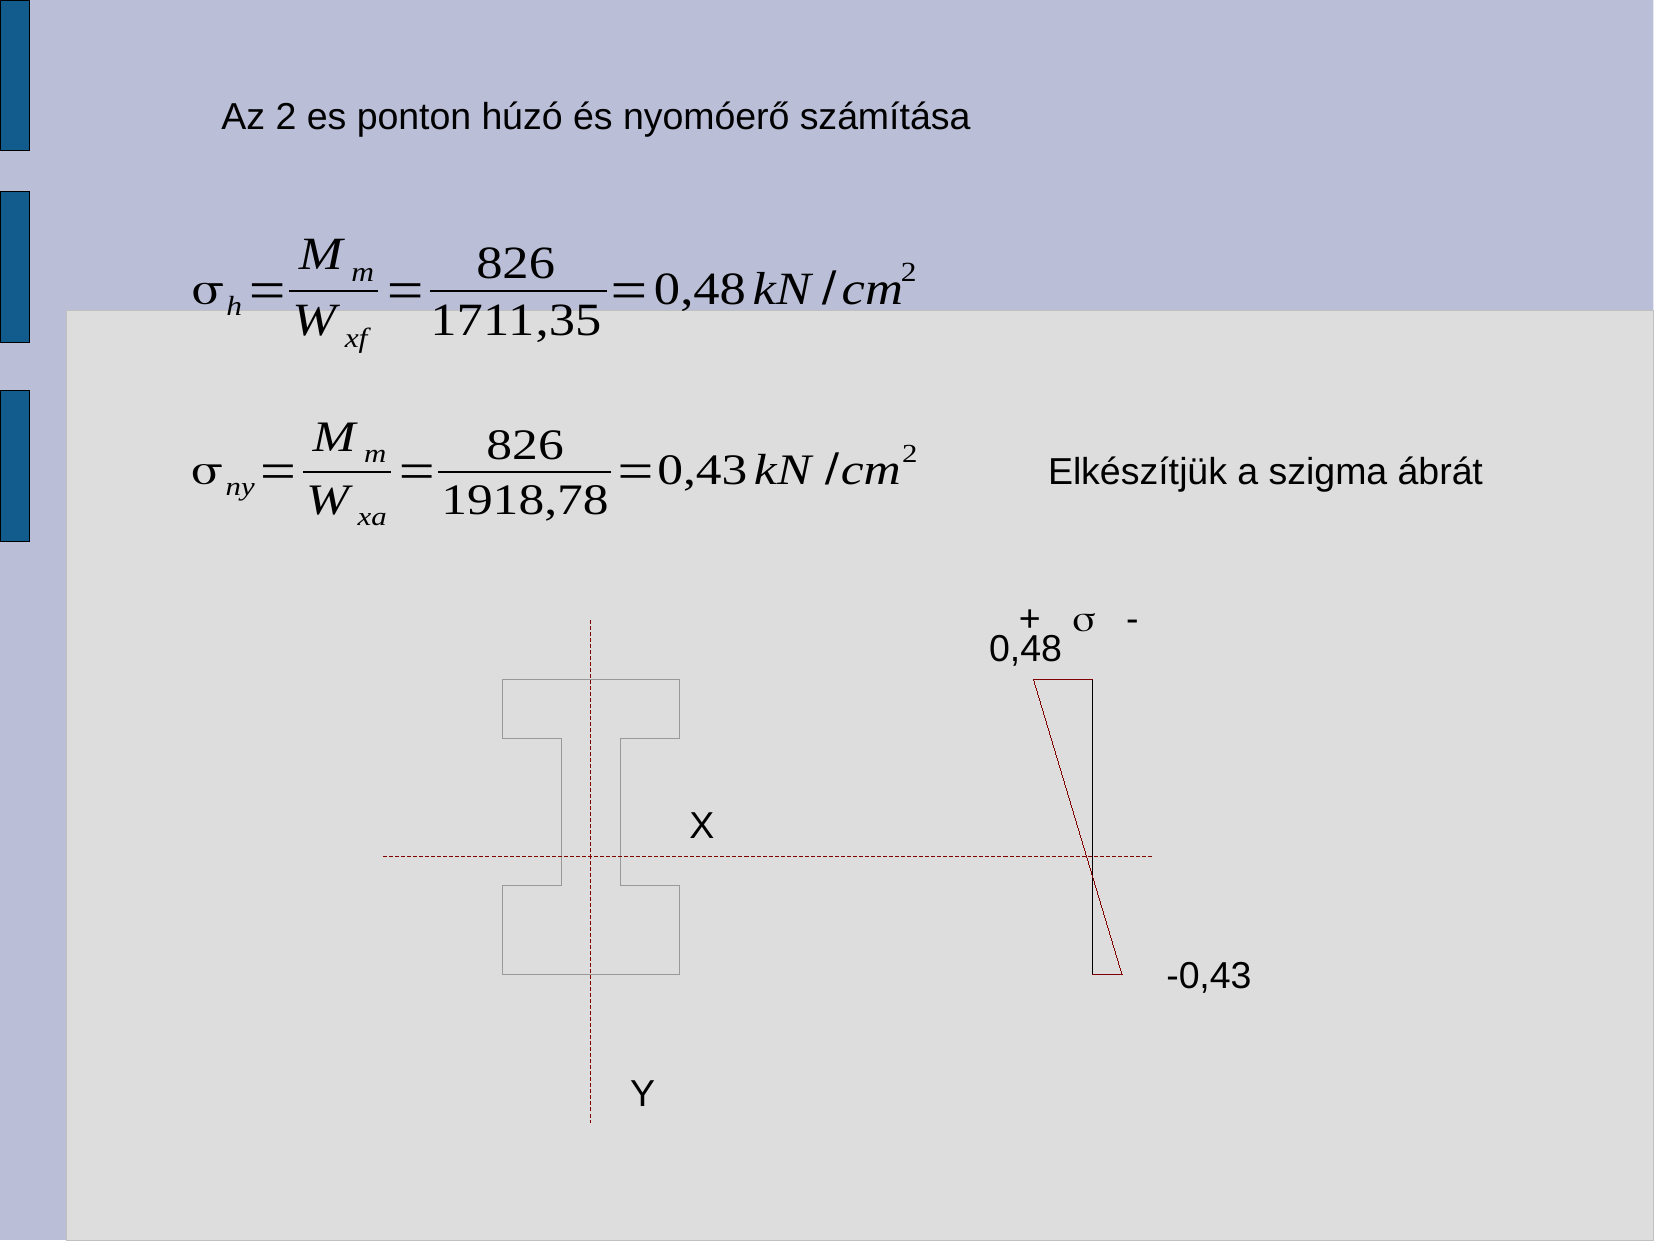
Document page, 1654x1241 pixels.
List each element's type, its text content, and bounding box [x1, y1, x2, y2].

text_box Elkészítjük a szigma ábrát [1033, 442, 1565, 500]
text_box X [674, 797, 886, 855]
text_box Az 2 es ponton húzó és nyomóerő számítása [206, 88, 1152, 146]
text_box Y [615, 1065, 680, 1123]
text_box + s - [1003, 590, 1182, 652]
text_box 0,48 [974, 620, 1152, 677]
chart [177, 229, 931, 355]
chart [177, 413, 931, 532]
text_box -0,43 [1151, 947, 1329, 1004]
